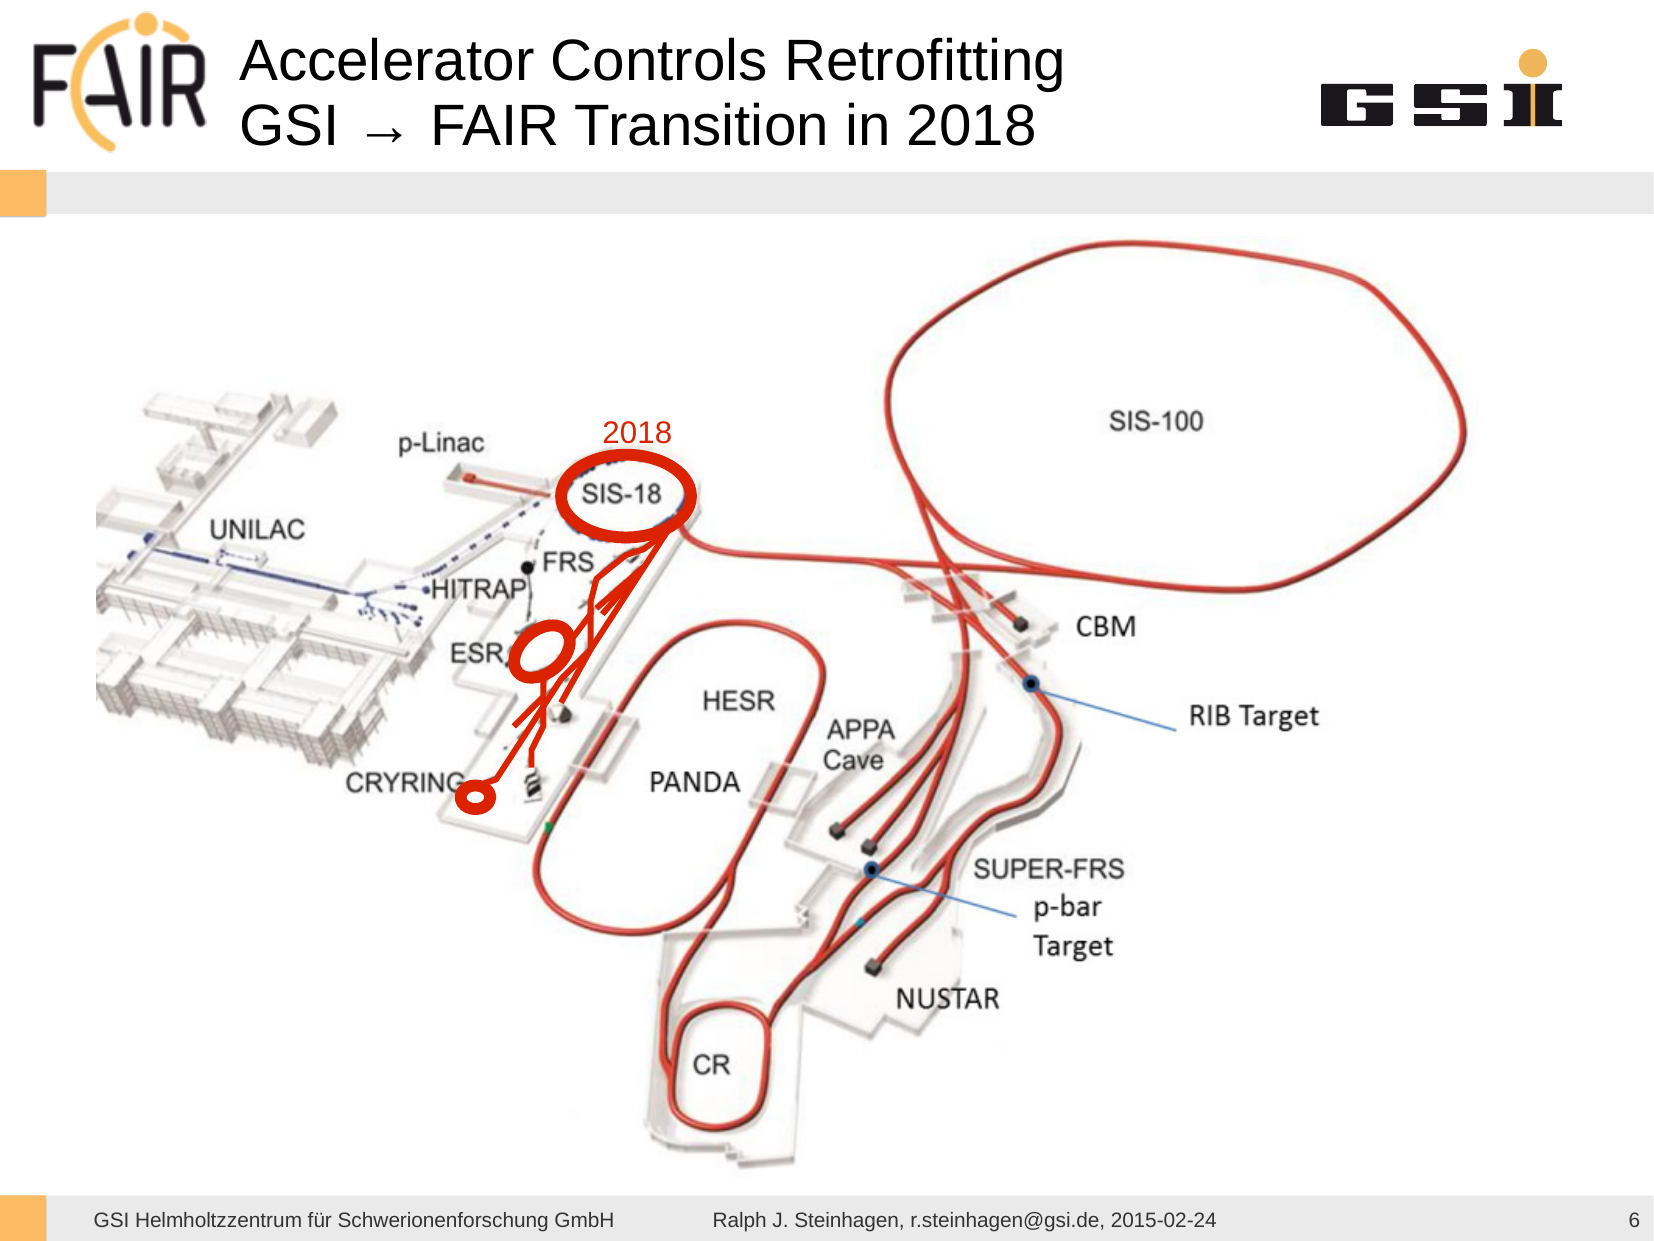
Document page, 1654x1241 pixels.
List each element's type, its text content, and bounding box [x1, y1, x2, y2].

text_box 2018 [587, 407, 688, 458]
picture [96, 236, 1479, 1185]
picture [33, 10, 207, 155]
title Accelerator Controls Retrofitting GSI → FAIR Transition in 2018 [239, 23, 1301, 162]
picture [1319, 46, 1564, 129]
